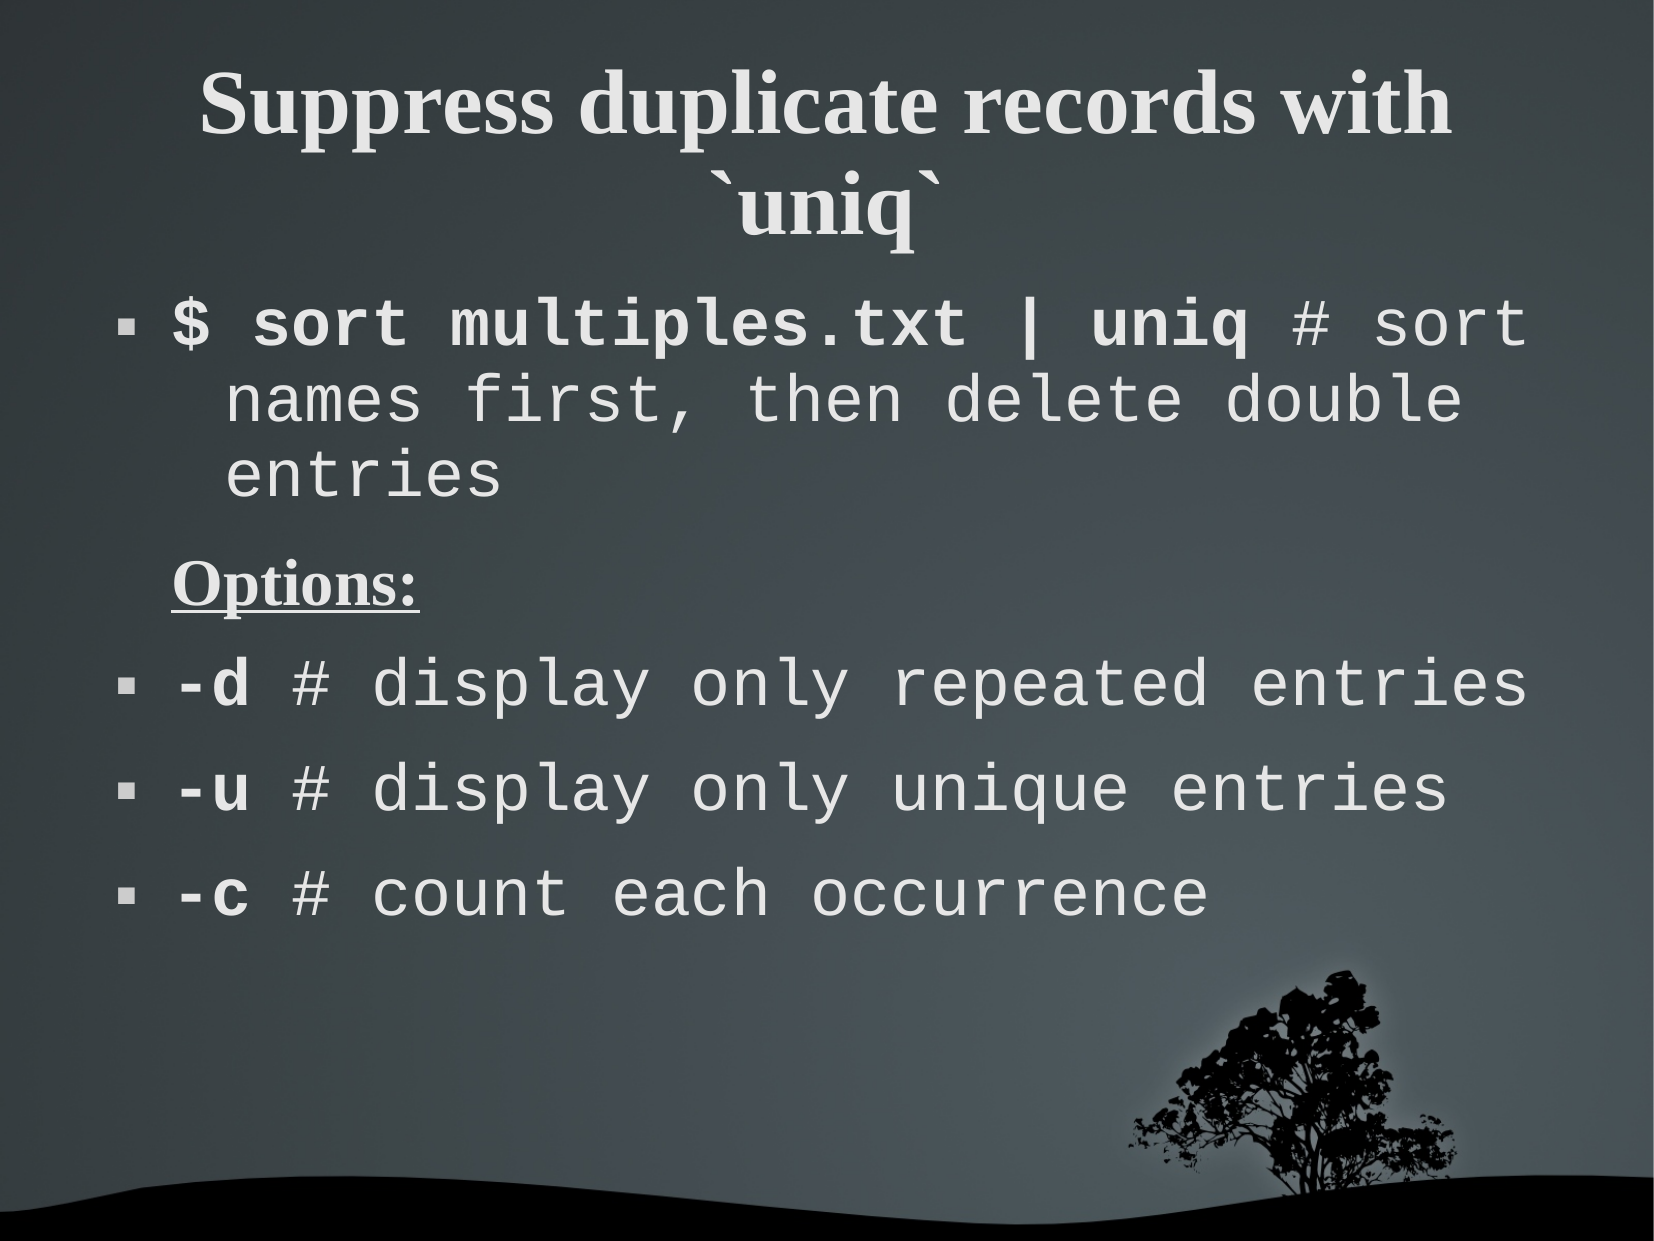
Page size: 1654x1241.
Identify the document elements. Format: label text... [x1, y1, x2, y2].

title Suppress duplicate records with `uniq` [82, 19, 1571, 287]
list $ sort multiples.txt | uniq # sort names first, then delete double entries Options: -d # display only repeated entries -u # display only unique entries -c # count each occurrence [82, 290, 1571, 1109]
picture [0, 0, 1654, 1241]
